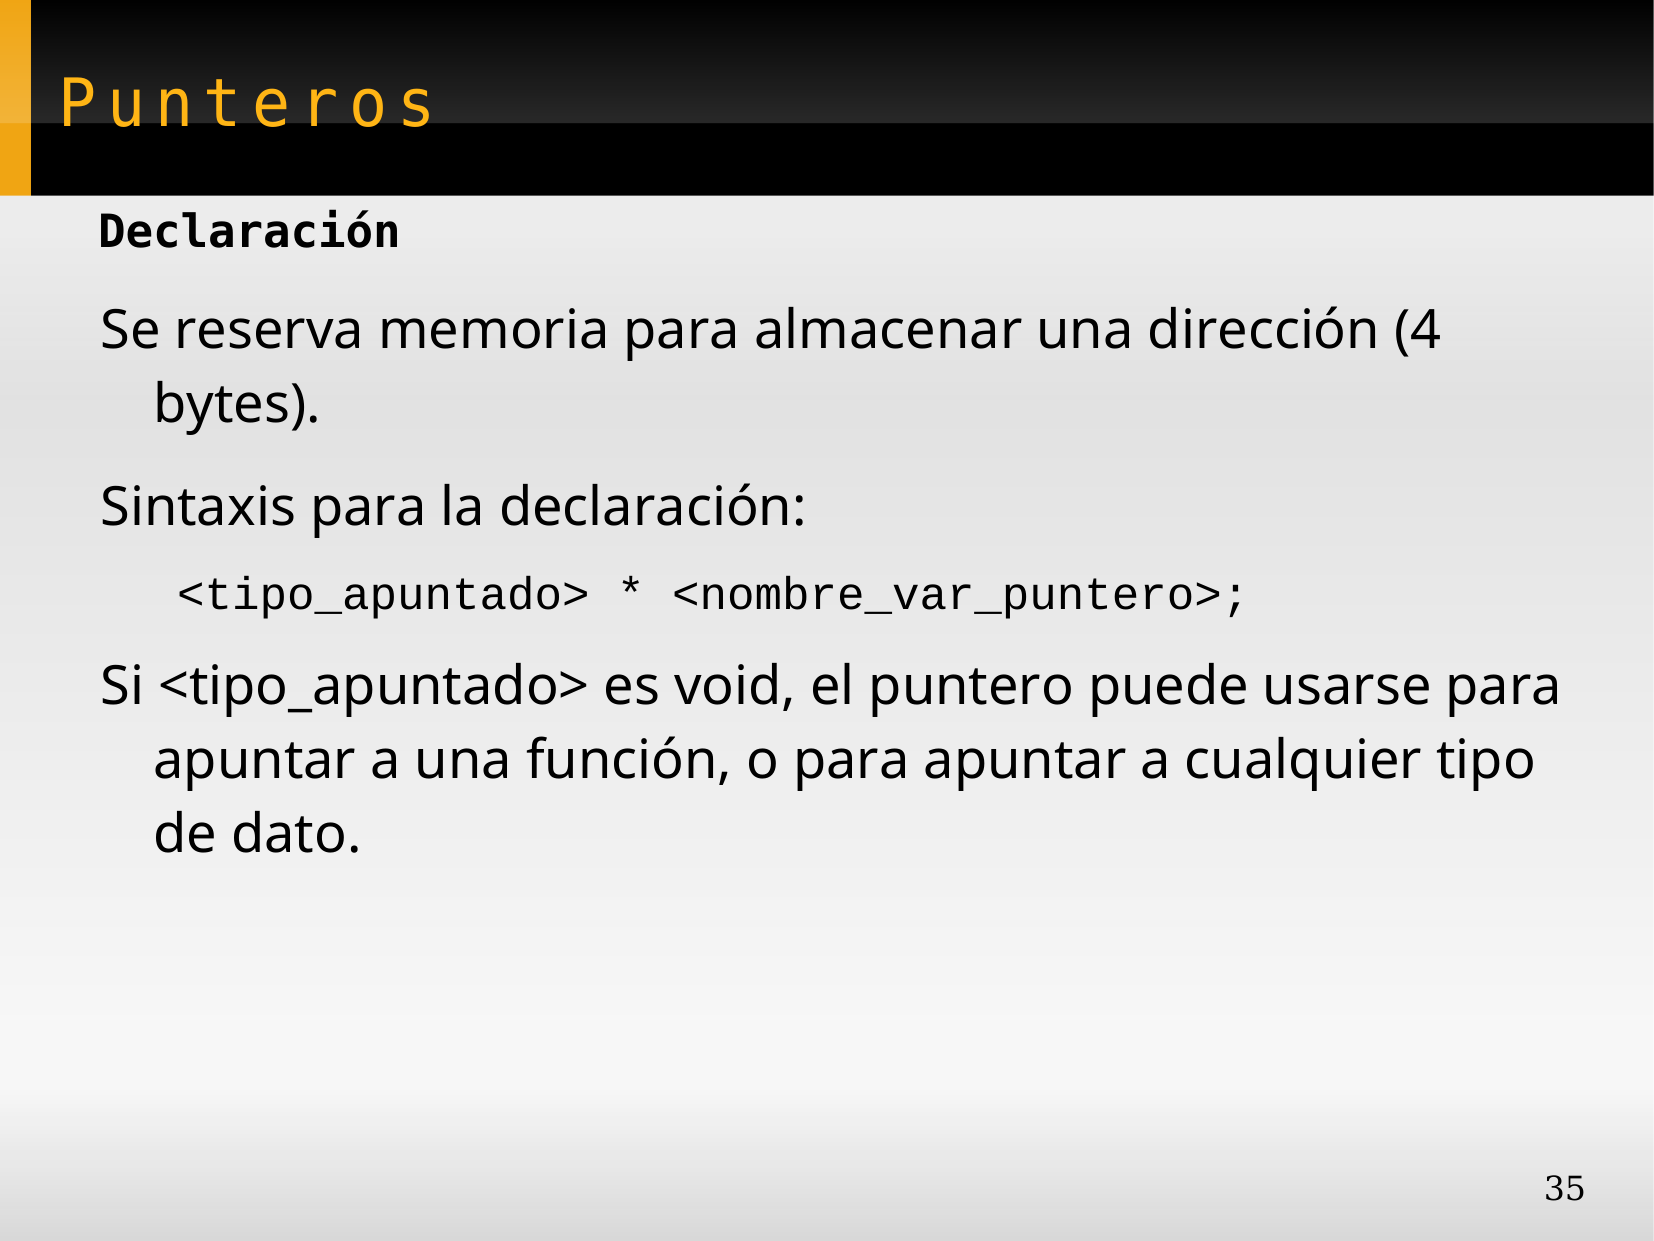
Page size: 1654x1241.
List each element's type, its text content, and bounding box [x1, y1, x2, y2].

title Punteros [59, 29, 1595, 178]
list Se reserva memoria para almacenar una dirección (4 bytes). Sintaxis para la declaración: <tipo_apuntado> * <nombre_var_puntero>; Si <tipo_apuntado> es void, el puntero puede usarse para apuntar a una función, o para apuntar a cualquier tipo de dato. [82, 290, 1571, 817]
text_box Declaración [83, 197, 416, 266]
picture [0, 0, 1654, 1241]
